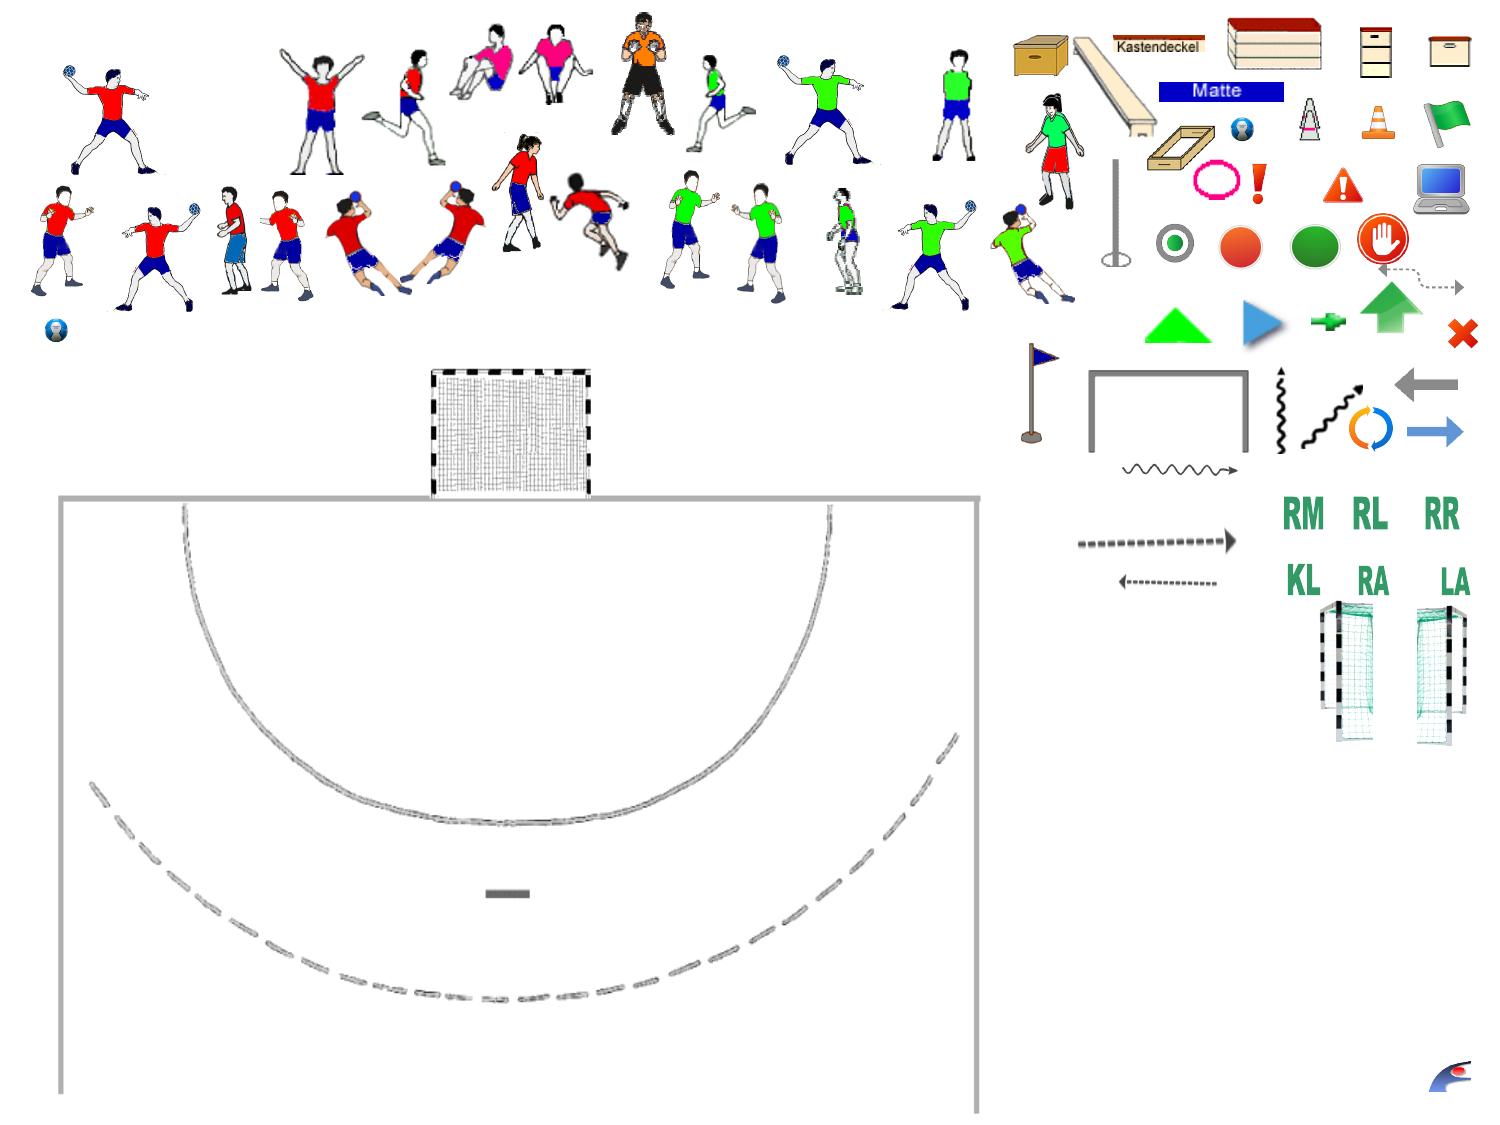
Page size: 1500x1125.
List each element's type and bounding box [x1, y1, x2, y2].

picture [1311, 313, 1346, 331]
picture [1441, 566, 1472, 597]
picture [1425, 496, 1465, 532]
picture [1086, 369, 1250, 454]
picture [203, 129, 638, 308]
picture [654, 165, 721, 295]
picture [1427, 35, 1477, 71]
picture [1283, 496, 1328, 532]
picture [1405, 413, 1465, 449]
picture [1069, 502, 1242, 603]
picture [1299, 383, 1395, 453]
picture [1436, 307, 1489, 359]
picture [1316, 94, 1477, 341]
picture [35, 316, 1063, 1125]
picture [1273, 366, 1288, 454]
picture [826, 184, 977, 318]
picture [1216, 222, 1265, 272]
picture [1358, 26, 1399, 83]
picture [1287, 563, 1394, 745]
picture [724, 177, 799, 311]
picture [1287, 221, 1343, 272]
picture [1145, 212, 1204, 272]
picture [1100, 153, 1134, 267]
picture [1122, 456, 1241, 479]
picture [278, 11, 756, 175]
picture [1159, 82, 1288, 107]
picture [1417, 602, 1475, 749]
picture [24, 49, 201, 319]
picture [987, 23, 1288, 305]
picture [1358, 102, 1398, 142]
picture [776, 39, 895, 172]
picture [914, 47, 994, 161]
picture [1145, 307, 1213, 343]
picture [1353, 496, 1390, 532]
picture [1225, 12, 1323, 71]
picture [1393, 366, 1458, 402]
picture [1429, 1060, 1471, 1092]
picture [1297, 97, 1323, 142]
picture [1228, 115, 1257, 142]
picture [1240, 295, 1295, 358]
